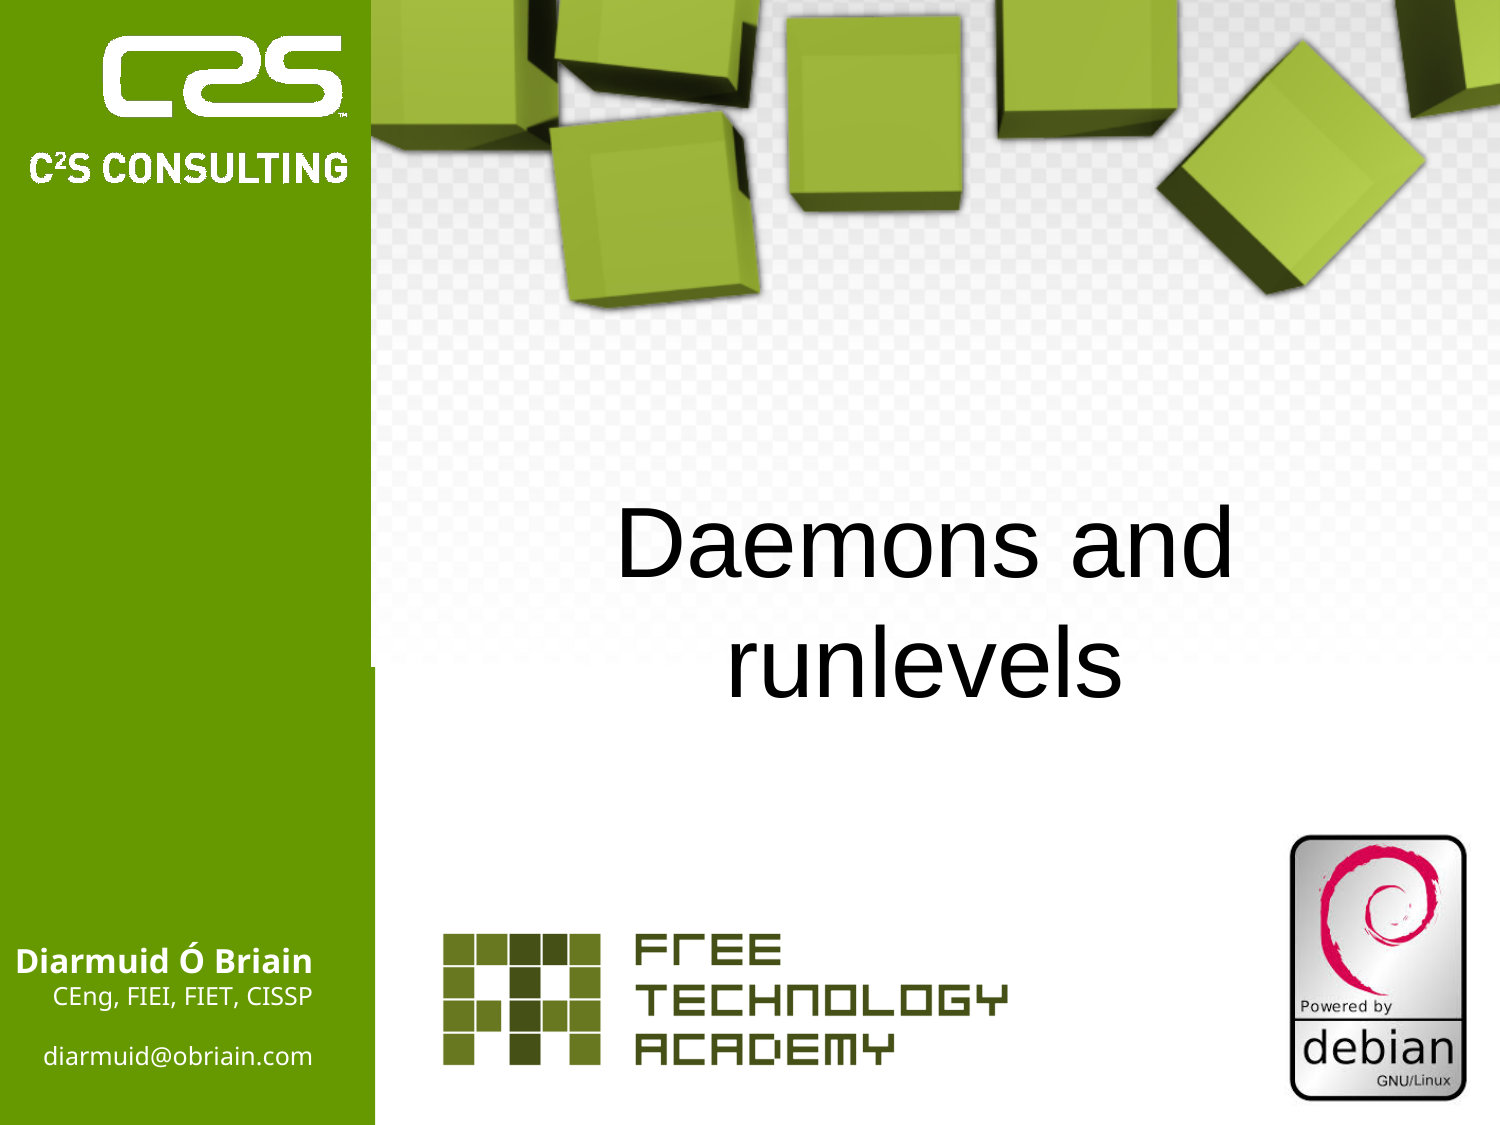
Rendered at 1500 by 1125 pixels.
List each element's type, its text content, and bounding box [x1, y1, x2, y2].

picture [1276, 826, 1474, 1111]
picture [437, 926, 1016, 1075]
picture [371, 0, 1500, 667]
subtitle Daemons and runlevels [425, 354, 1426, 841]
picture [22, 27, 354, 188]
